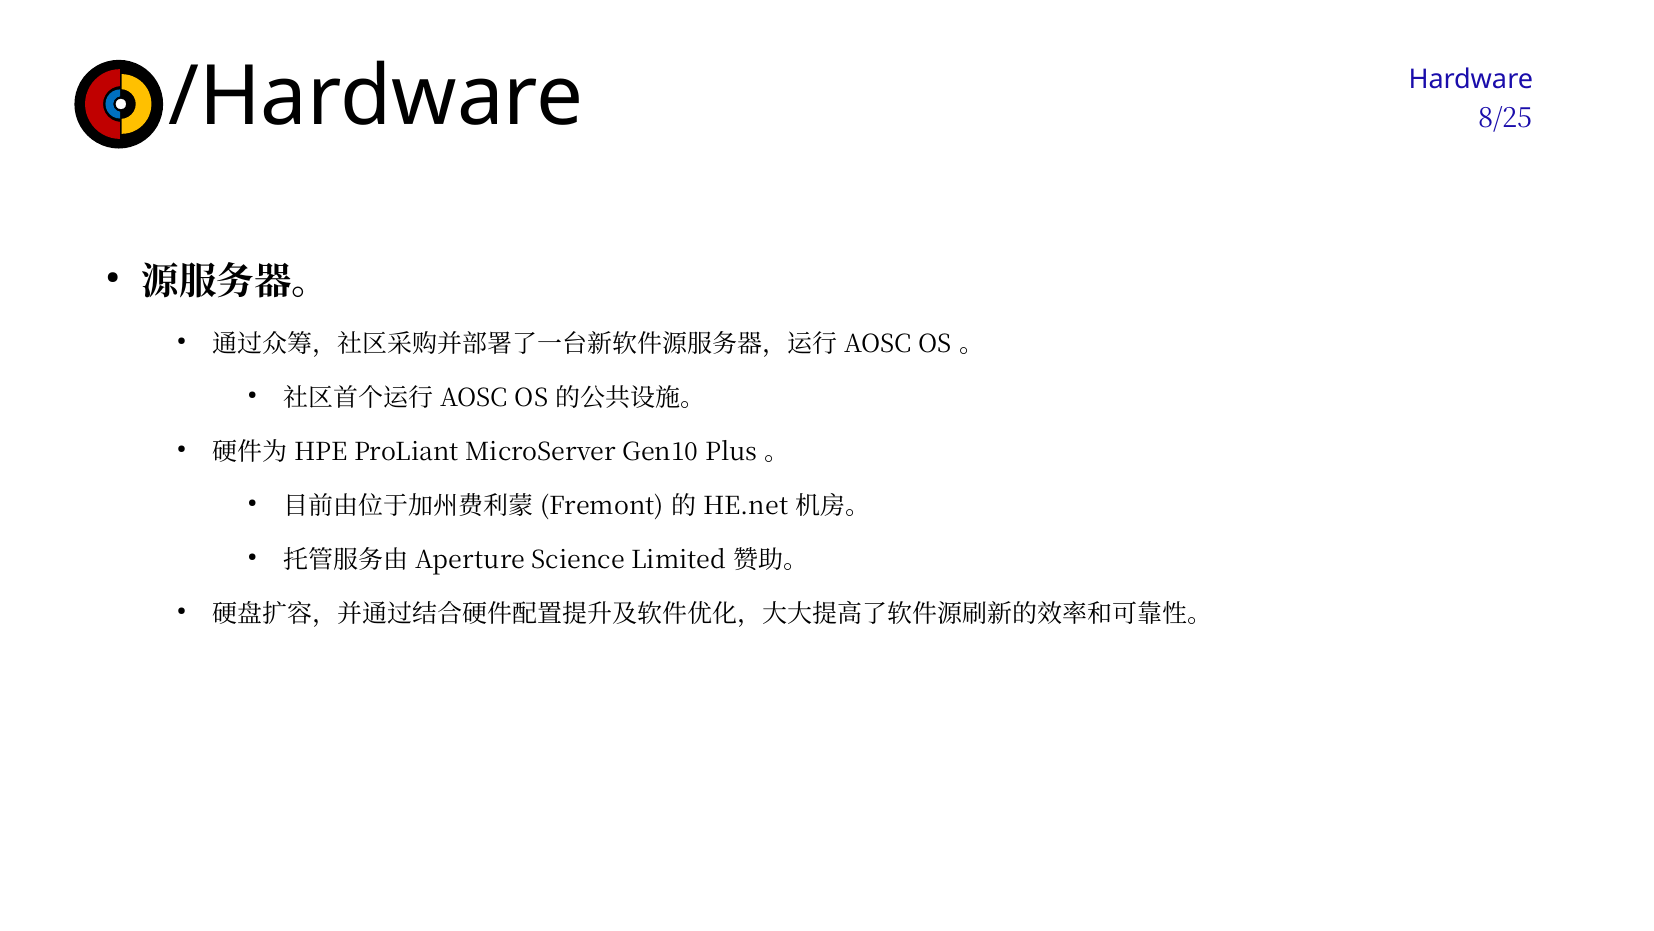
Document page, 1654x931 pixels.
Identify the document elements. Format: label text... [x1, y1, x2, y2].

text_box /Hardware [153, 28, 739, 224]
text_box 源服务器。 通过众筹，社区采购并部署了一台新软件源服务器，运行AOSC OS。 社区首个运行AOSC OS的公共设施。 硬件为HPE ProLiant MicroServer Gen10 Plus。 目前由位于加州费利蒙(Fremont)的HE.net机房。 托管服务由Aperture Science Limited赞助。 硬盘扩容，并通过结合硬件配置提升及软件优化，大大提高了软件源刷新的效率和可靠性。 [106, 224, 1329, 684]
text_box Hardware 2/25 [1393, 52, 1568, 223]
picture [71, 57, 153, 151]
